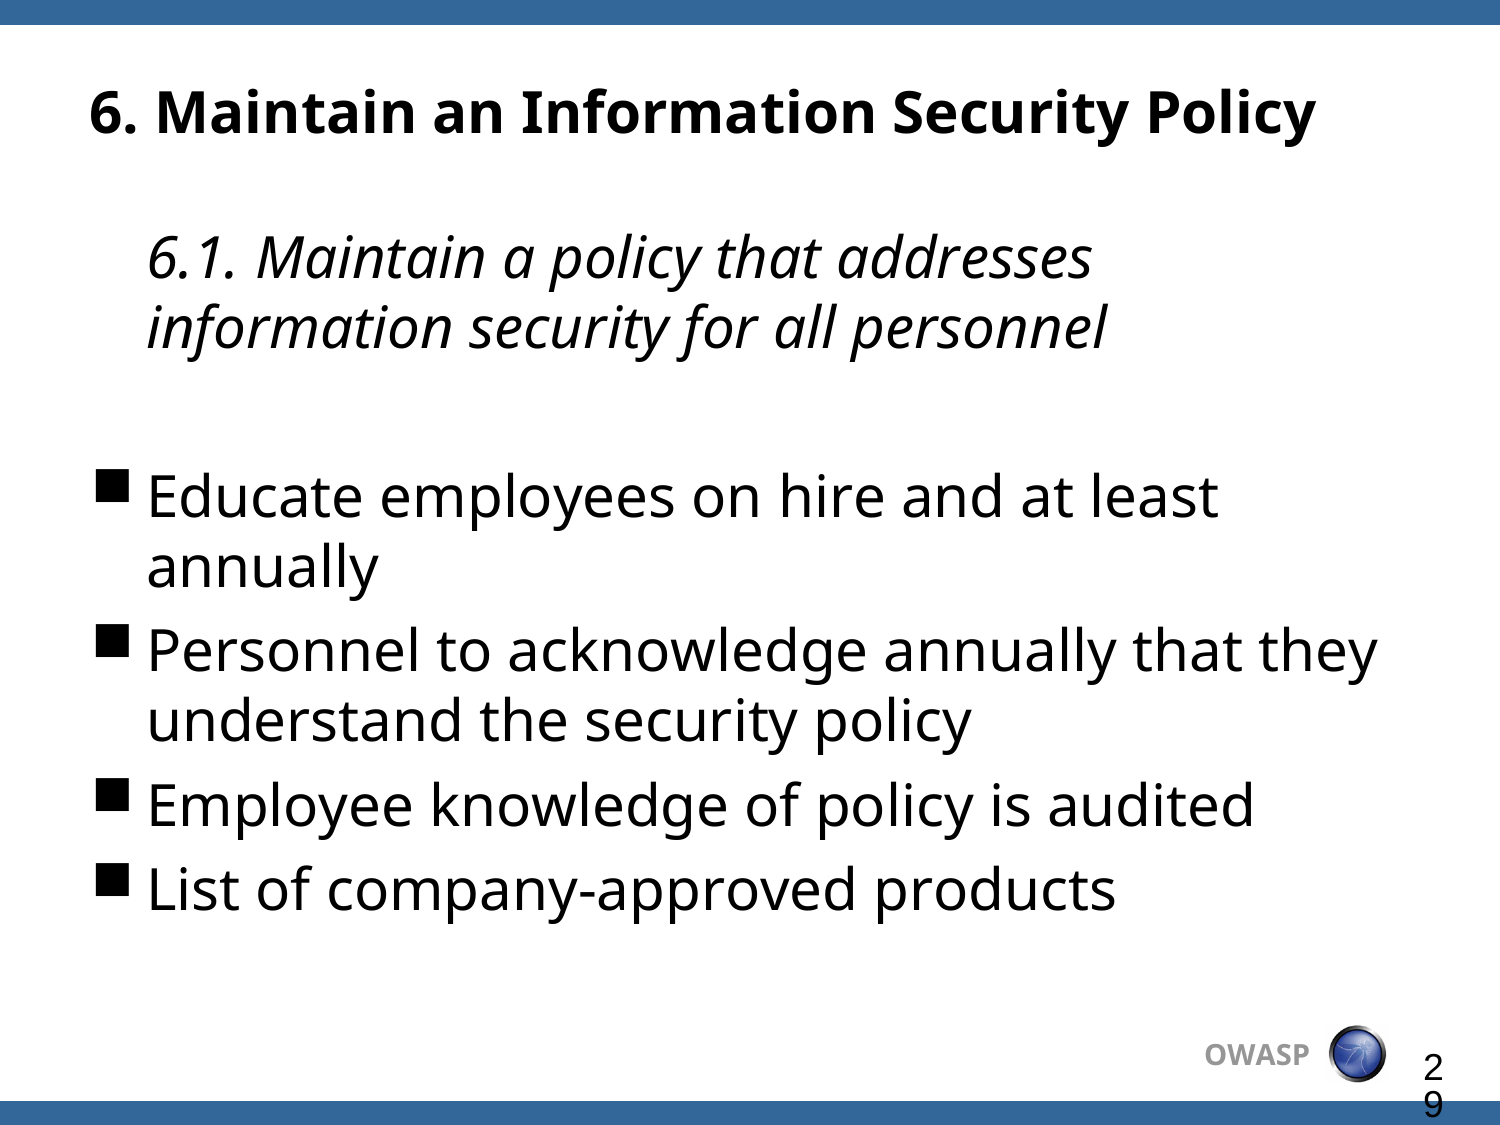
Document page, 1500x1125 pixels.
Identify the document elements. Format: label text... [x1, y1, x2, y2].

title 6. Maintain an Information Security Policy [75, 32, 1426, 189]
list 6.1. Maintain a policy that addresses information security for all personnel Educate employees on hire and at least annually Personnel to acknowledge annually that they understand the security policy Employee knowledge of policy is audited List of company-approved products [75, 212, 1426, 1005]
picture [1325, 1024, 1388, 1083]
